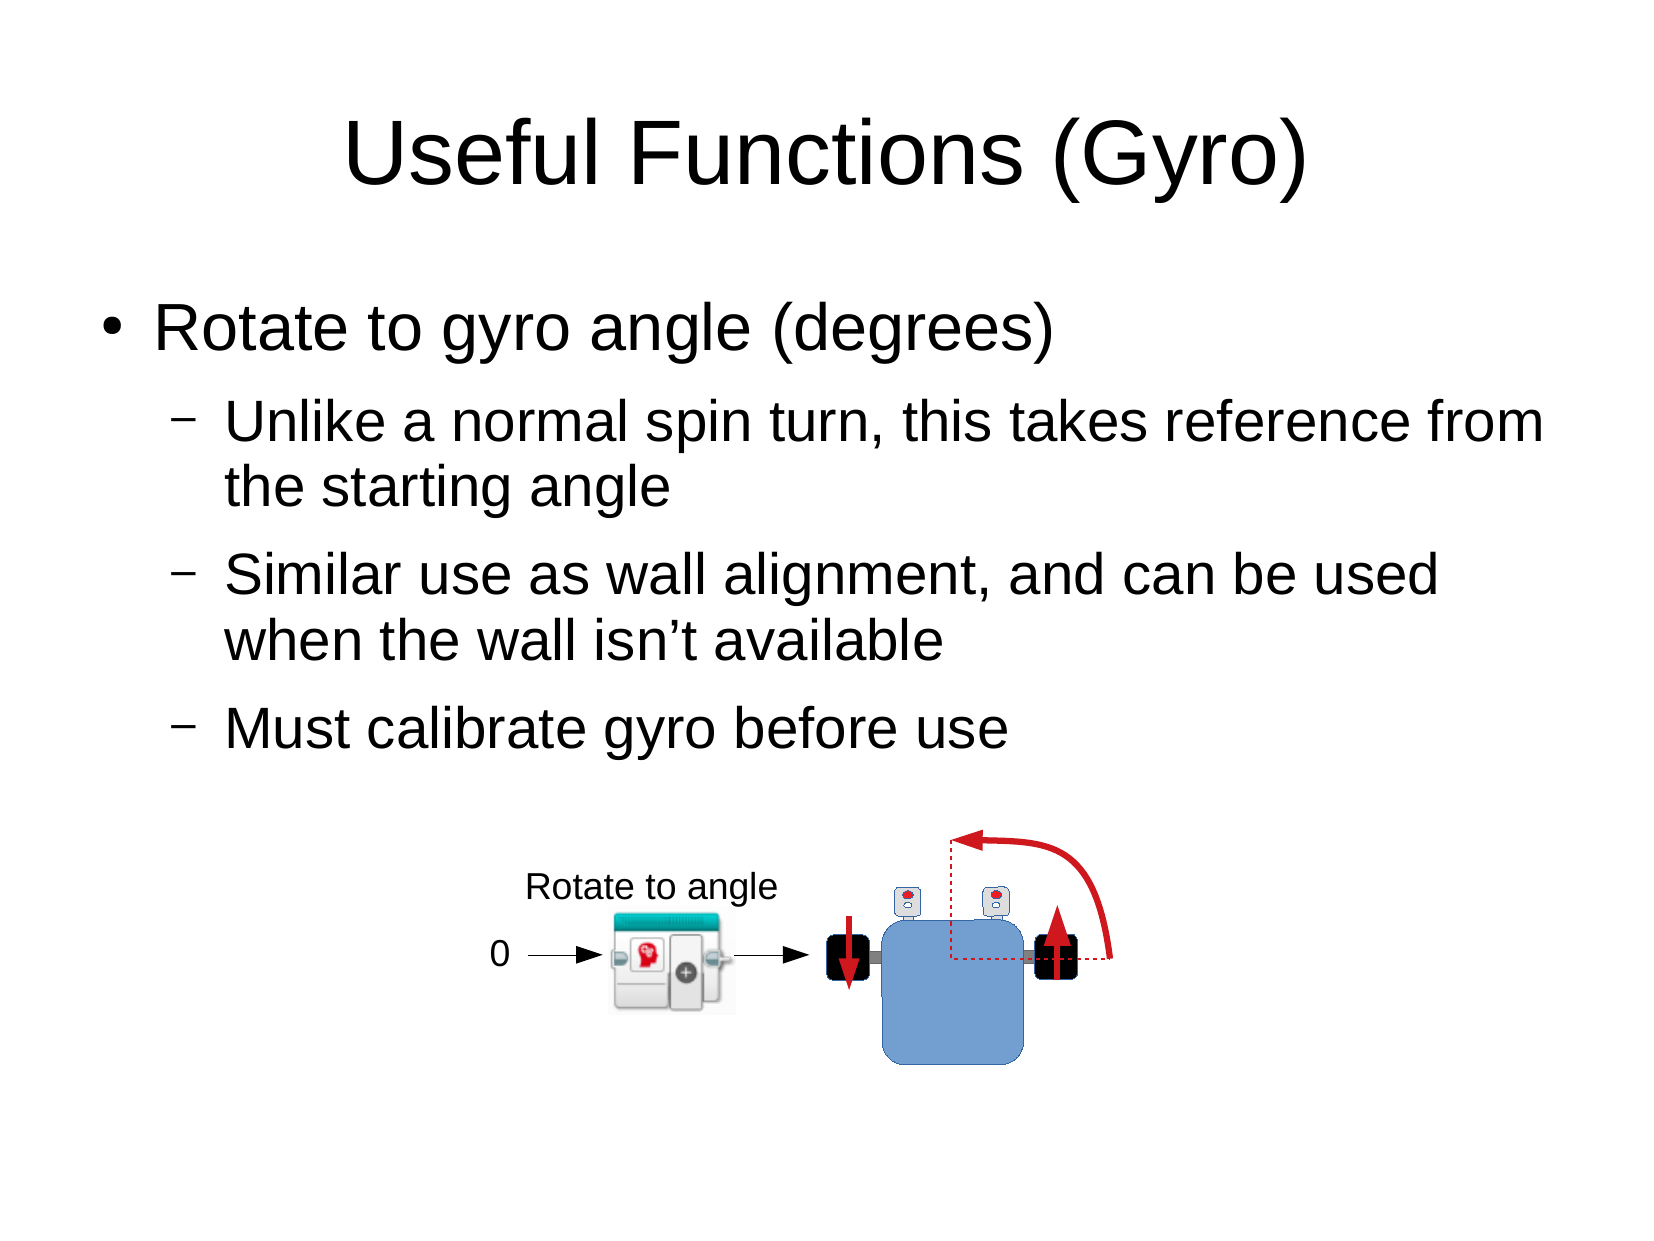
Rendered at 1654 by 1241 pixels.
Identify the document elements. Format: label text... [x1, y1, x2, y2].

list Rotate to gyro angle (degrees) Unlike a normal spin turn, this takes reference from the starting angle Similar use as wall alignment, and can be used when the wall isn’t available Must calibrate gyro before use [82, 290, 1571, 1010]
text_box [852, 886, 1054, 1065]
text_box [826, 934, 846, 981]
text_box Rotate to angle [510, 858, 796, 916]
title Useful Functions (Gyro) [82, 49, 1571, 257]
picture [608, 916, 736, 1015]
text_box 0 [390, 924, 526, 982]
text_box [1060, 934, 1078, 980]
